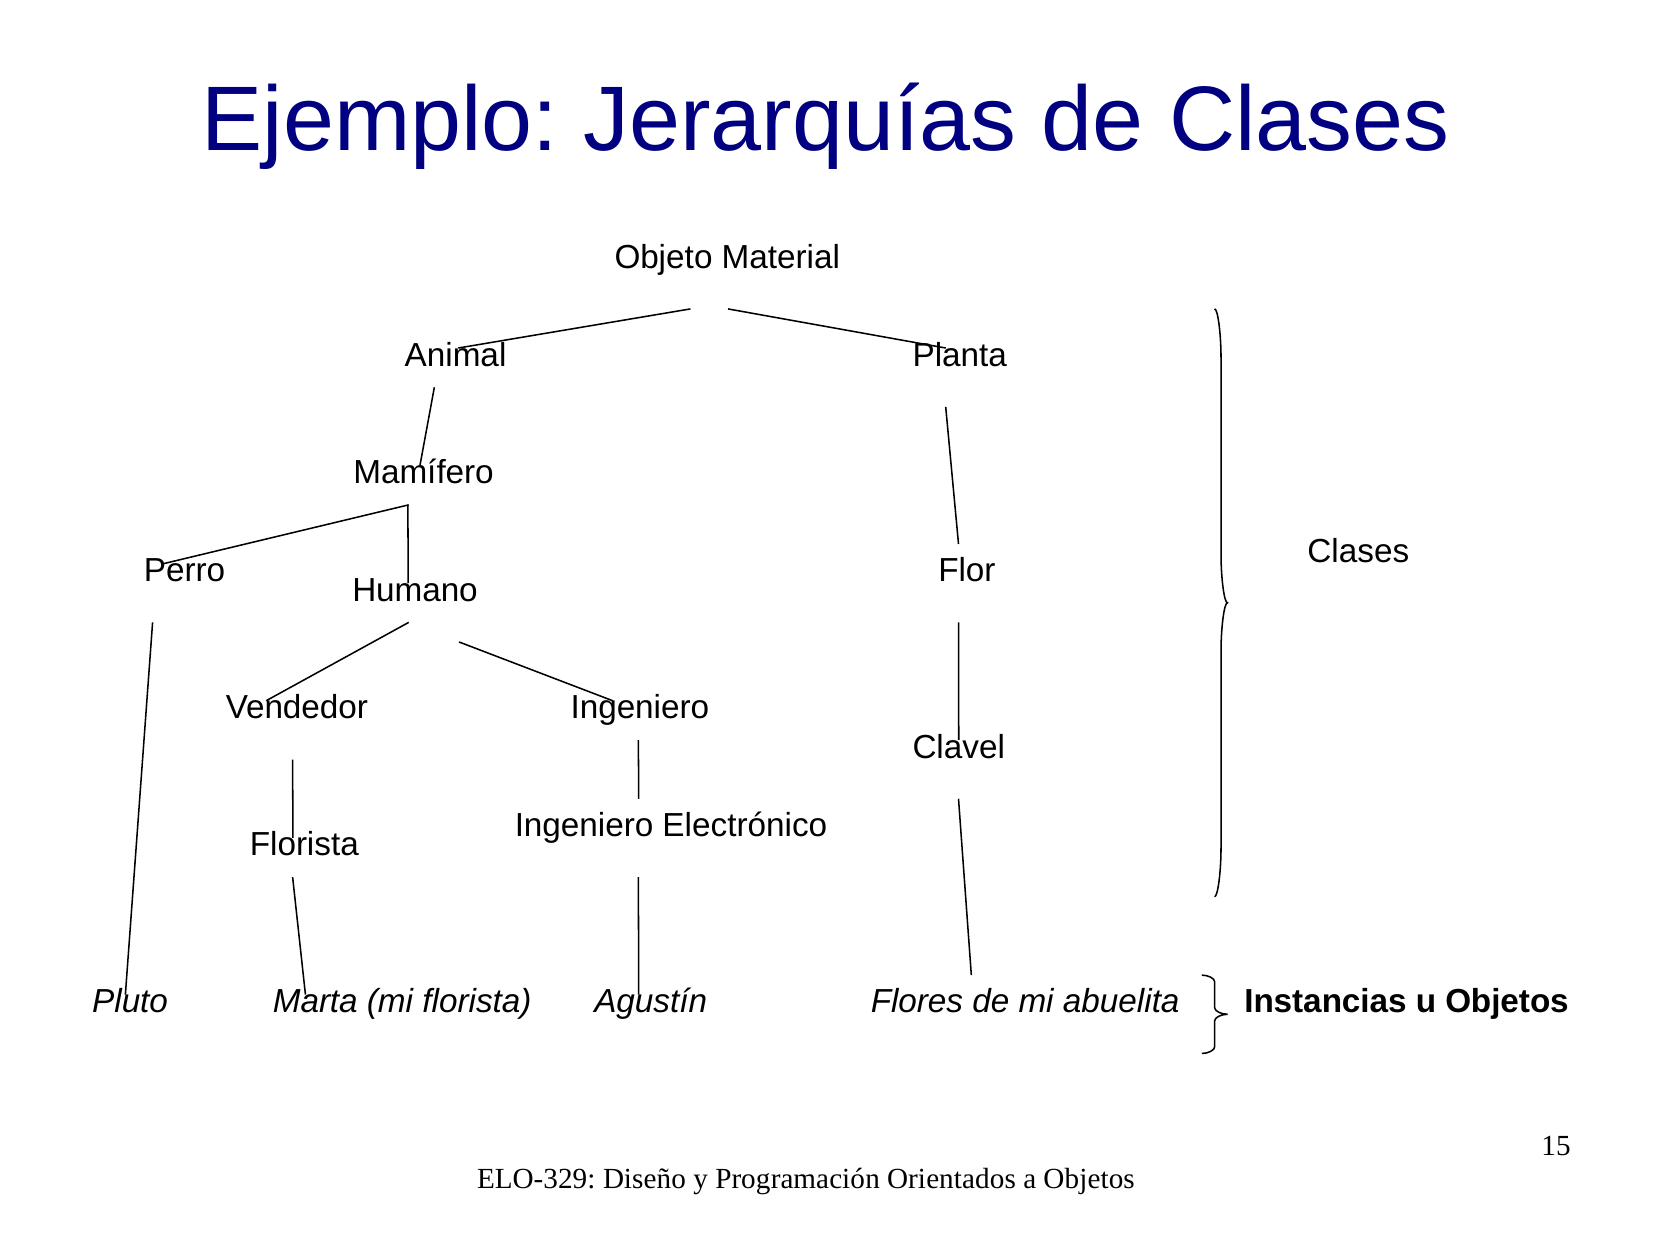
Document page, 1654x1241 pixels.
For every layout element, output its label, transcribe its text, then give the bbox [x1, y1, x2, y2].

text_box Agustín [579, 975, 723, 1028]
text_box Mamífero [338, 446, 509, 499]
text_box Pluto [77, 975, 184, 1028]
text_box Flores de mi abuelita [856, 975, 1196, 1028]
text_box Planta [897, 328, 1022, 382]
text_box Humano [337, 563, 493, 617]
text_box Perro [129, 544, 241, 597]
text_box Clavel [897, 720, 1021, 773]
title Ejemplo: Jerarquías de Clases [82, 49, 1571, 188]
text_box Clases [1292, 524, 1425, 577]
text_box Instancias u Objetos [1229, 975, 1585, 1028]
text_box Vendedor [211, 681, 383, 734]
text_box Ingeniero Electrónico [500, 798, 843, 852]
text_box Marta (mi florista) [258, 975, 547, 1028]
text_box Ingeniero [555, 681, 725, 734]
text_box Flor [923, 544, 1011, 597]
text_box Objeto Material [599, 230, 856, 283]
text_box Florista [235, 818, 375, 871]
text_box Animal [389, 328, 522, 382]
